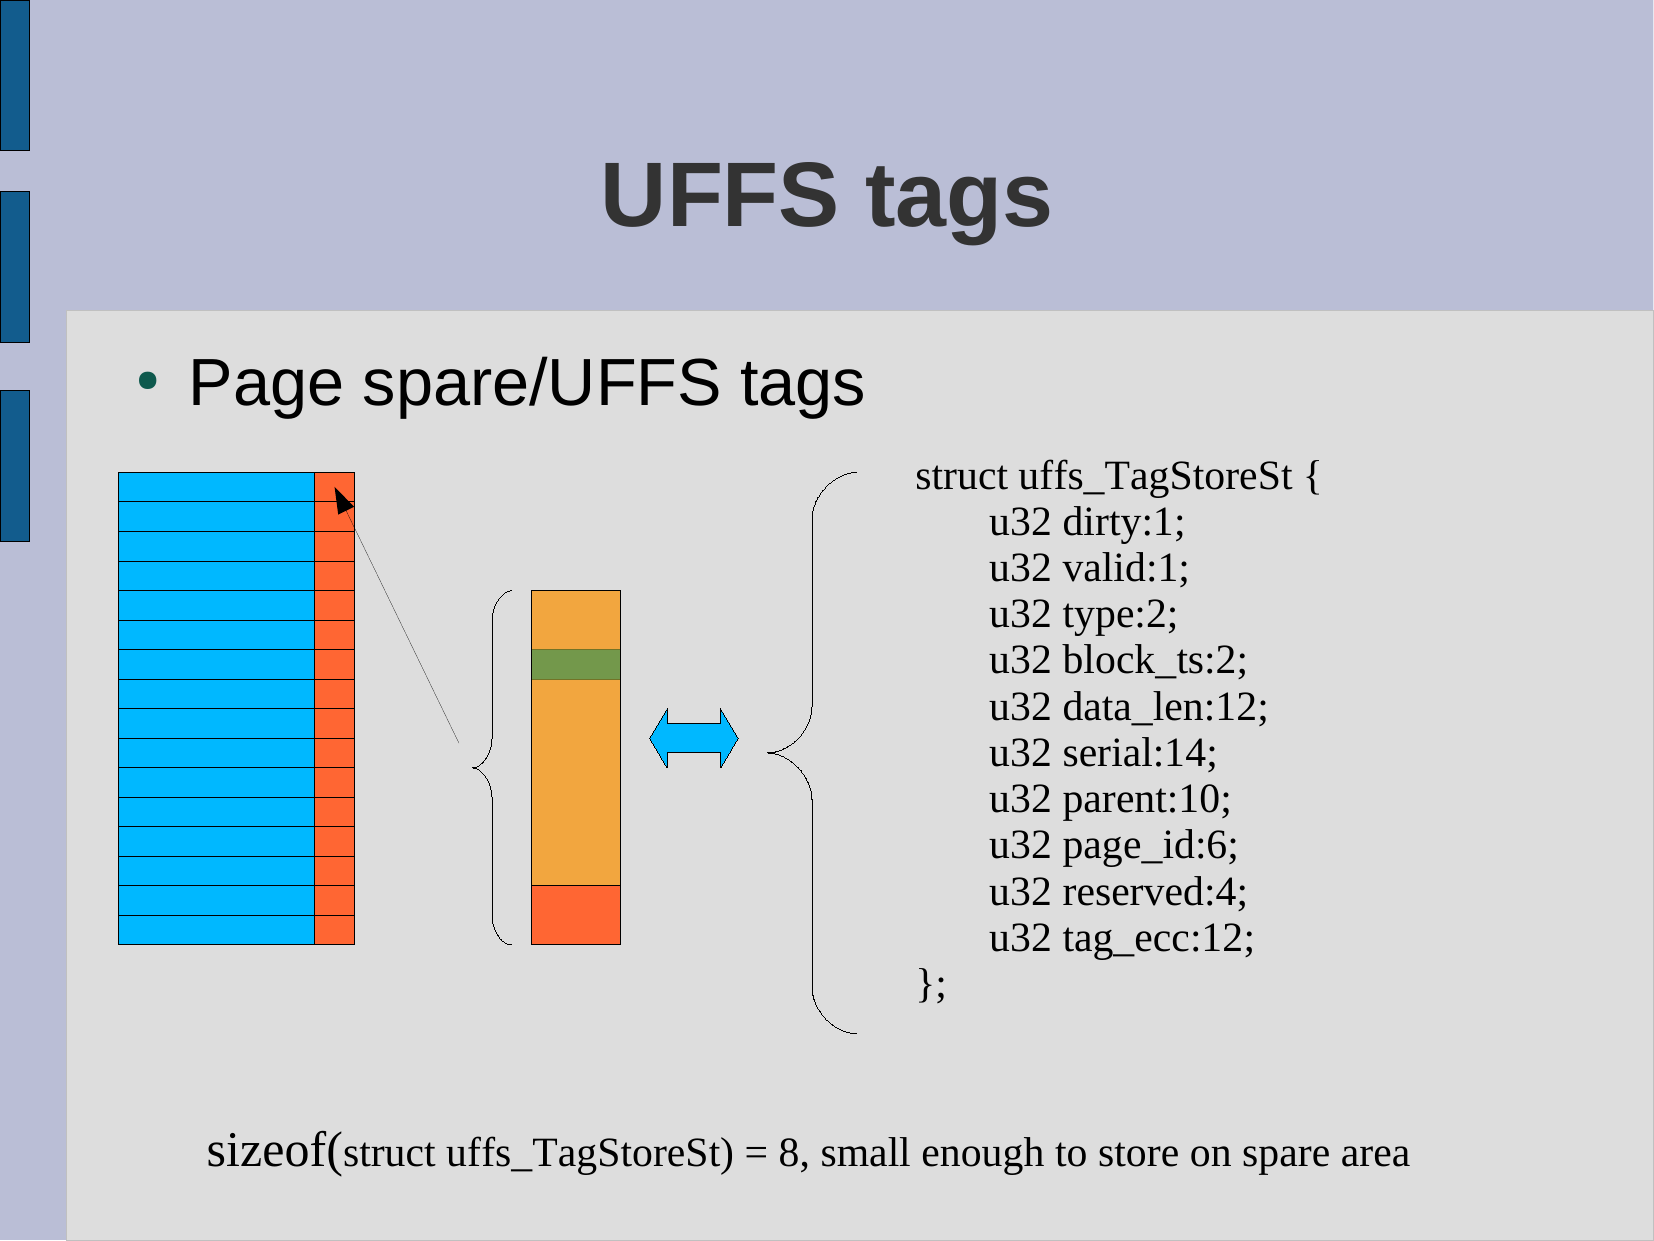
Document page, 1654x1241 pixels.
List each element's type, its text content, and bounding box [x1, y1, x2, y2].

text_box [347, 507, 355, 526]
text_box [531, 590, 621, 945]
text_box struct uffs_TagStoreSt { u32 dirty:1; u32 valid:1; u32 type:2; u32 block_ts:2; u32 data_len:12; u32 serial:14; u32 parent:10; u32 page_id:6; u32 reserved:4; u32 tag_ecc:12; }; [915, 451, 1477, 1007]
text_box [118, 472, 355, 945]
list Page spare/UFFS tags [118, 344, 1595, 443]
text_box [649, 708, 739, 768]
text_box sizeof(struct uffs_TagStoreSt) = 8, small enough to store on spare area [206, 1122, 1447, 1178]
title UFFS tags [121, 91, 1534, 299]
